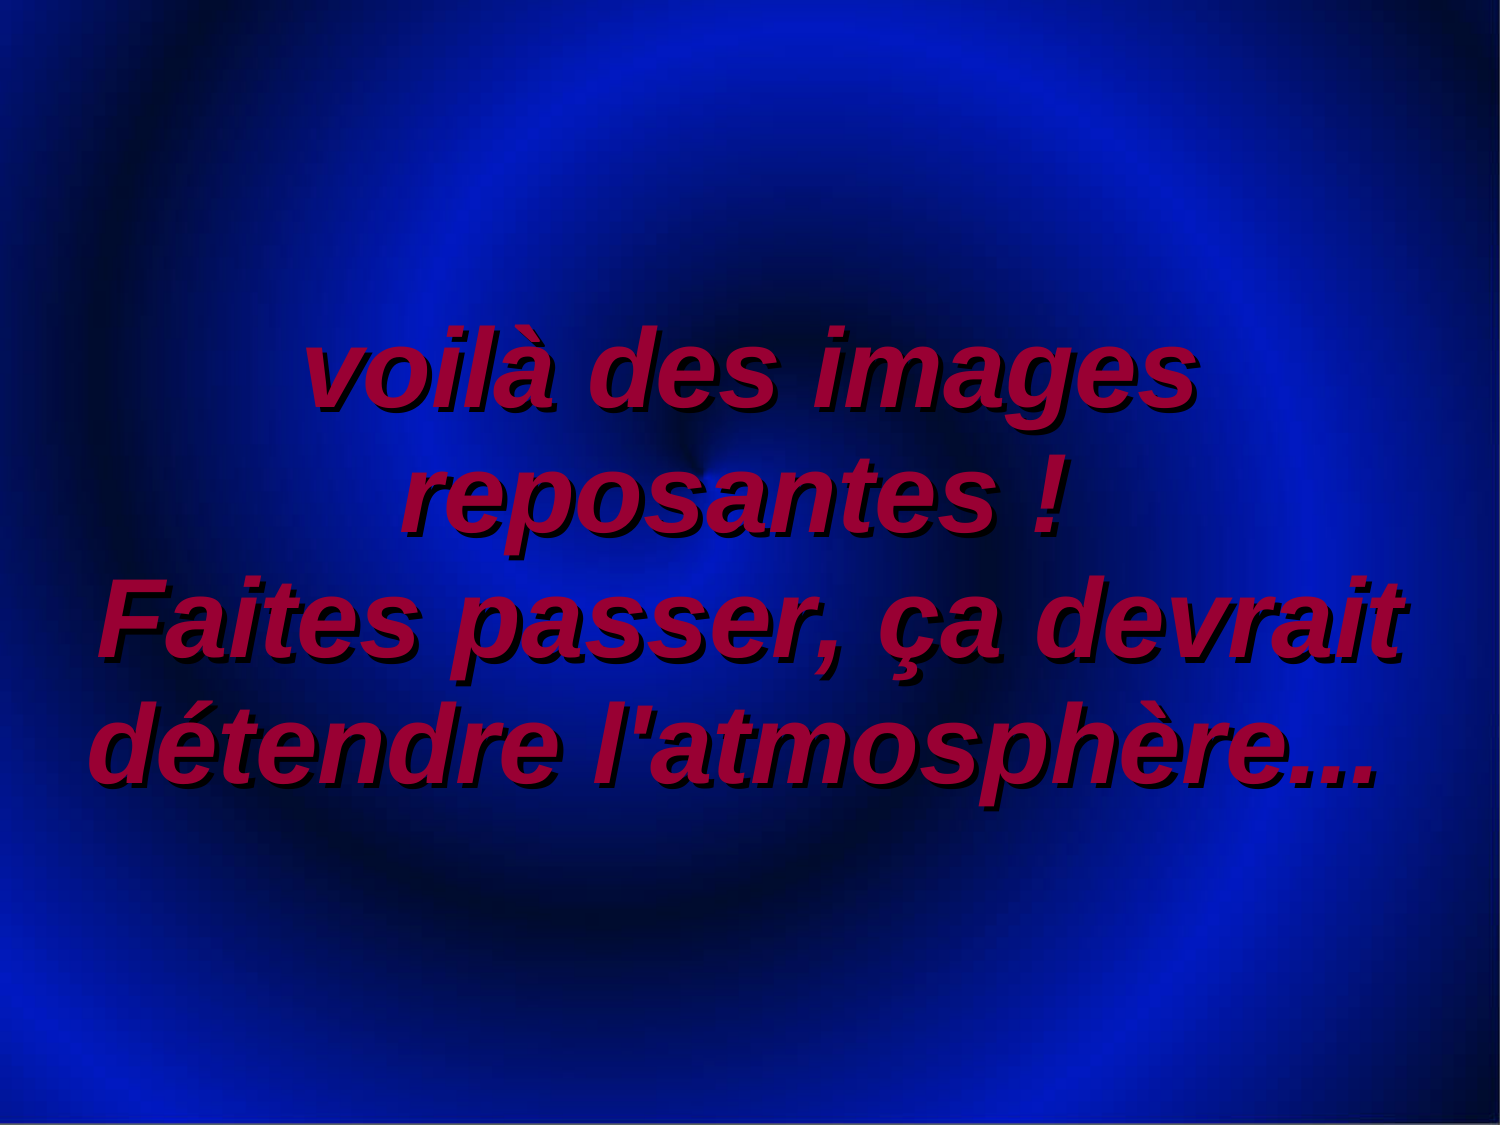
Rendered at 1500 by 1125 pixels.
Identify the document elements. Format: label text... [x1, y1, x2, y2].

text_box voilà des images reposantes ! Faites passer, ça devrait détendre l'atmosphère... [24, 262, 1476, 850]
picture [0, 0, 1500, 1125]
